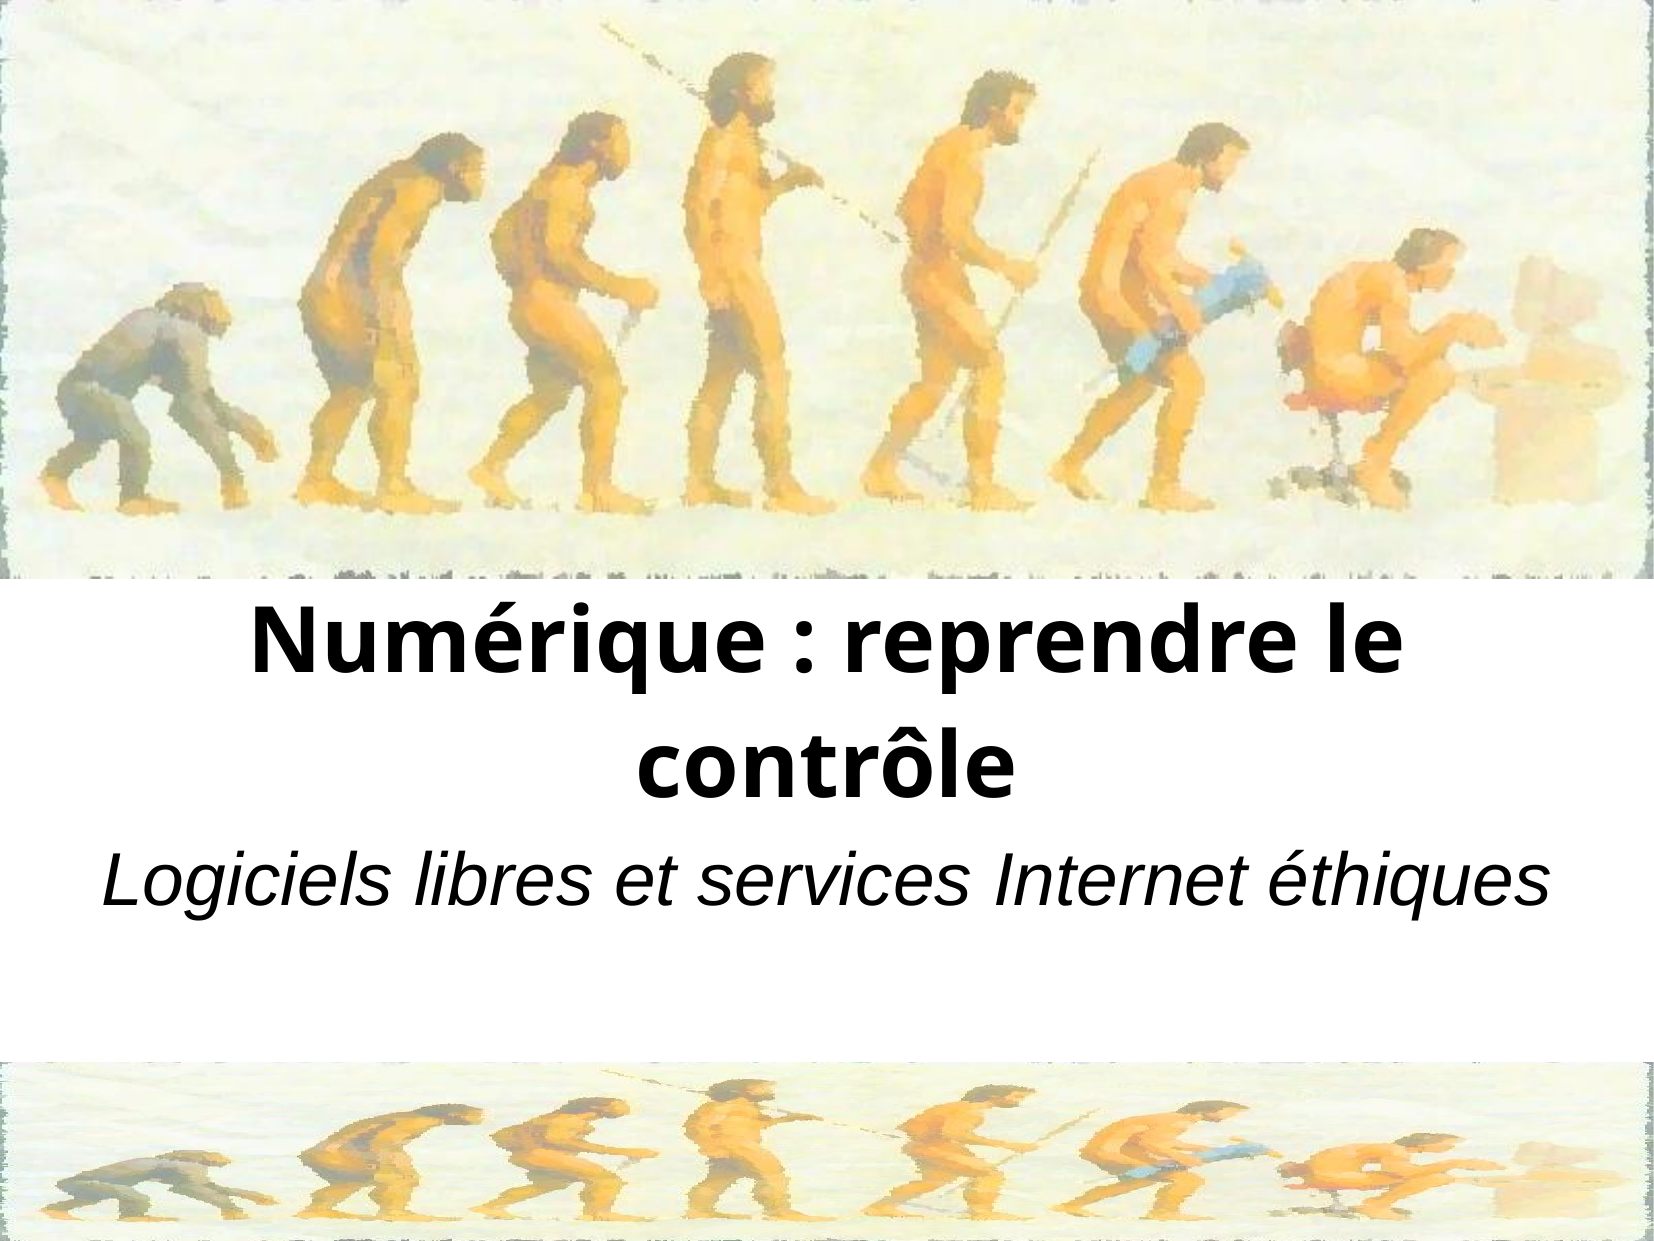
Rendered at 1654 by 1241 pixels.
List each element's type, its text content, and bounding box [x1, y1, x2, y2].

title Numérique : reprendre le contrôle [47, 566, 1607, 834]
picture [0, 1062, 1654, 1241]
subtitle Logiciels libres et services Internet éthiques [82, 767, 1571, 993]
picture [0, 0, 1654, 579]
